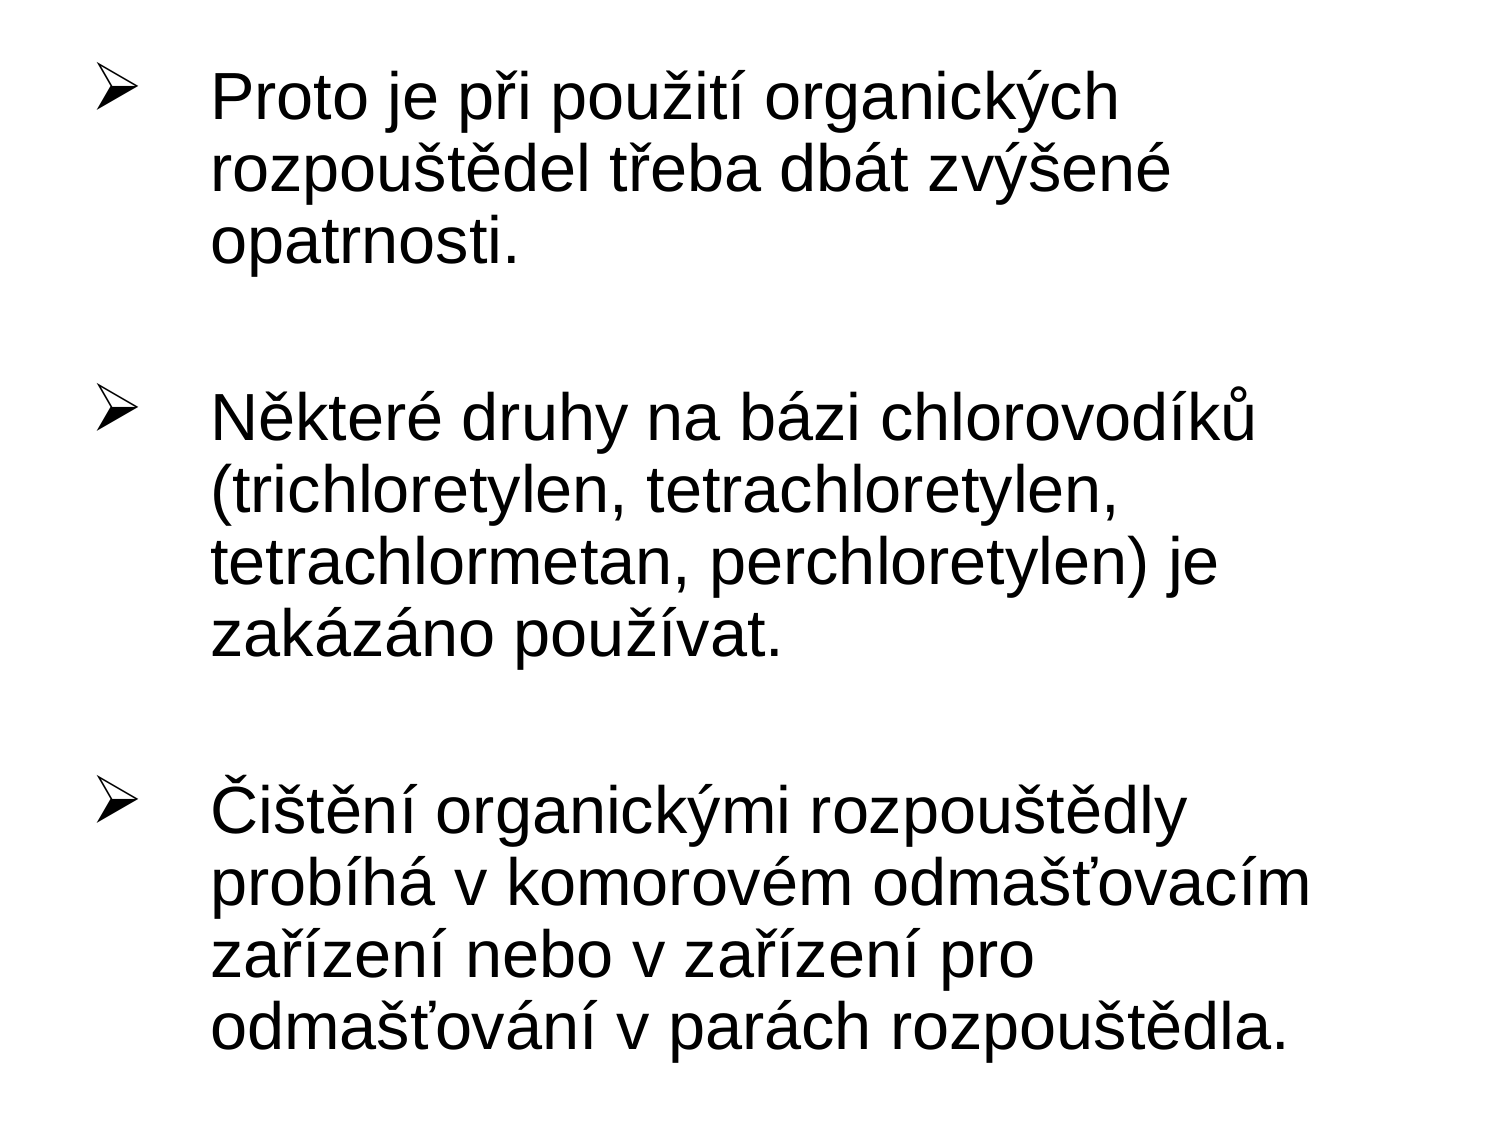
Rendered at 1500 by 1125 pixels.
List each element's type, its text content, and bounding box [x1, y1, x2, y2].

list Proto je při použití organických rozpouštědel třeba dbát zvýšené opatrnosti. Některé druhy na bázi chlorovodíků (trichloretylen, tetrachloretylen, tetrachlormetan, perchloretylen) je zakázáno používat. Čištění organickými rozpouštědly probíhá v komorovém odmašťovacím zařízení nebo v zařízení pro odmašťování v parách rozpouštědla. [76, 54, 1427, 1125]
